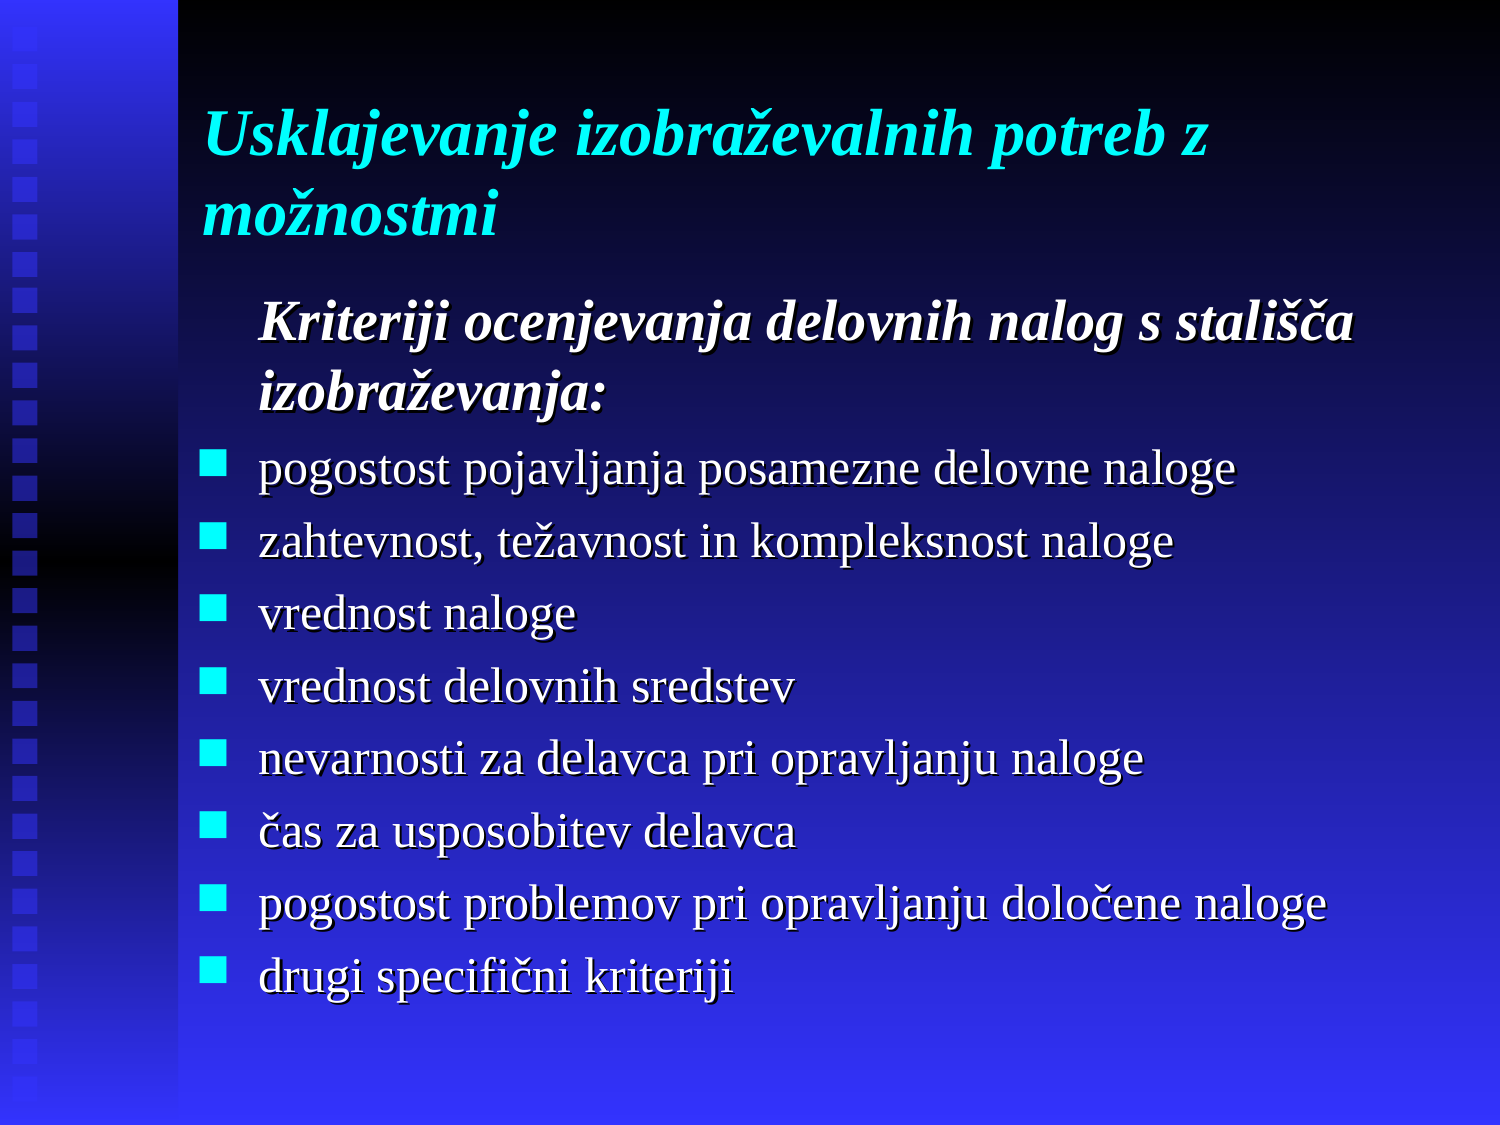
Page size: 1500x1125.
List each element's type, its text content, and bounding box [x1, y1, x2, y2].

list Kriteriji ocenjevanja delovnih nalog s stališča izobraževanja: pogostost pojavljanja posamezne delovne naloge zahtevnost, težavnost in kompleksnost naloge vrednost naloge vrednost delovnih sredstev nevarnosti za delavca pri opravljanju naloge čas za usposobitev delavca pogostost problemov pri opravljanju določene naloge drugi specifični kriteriji [187, 275, 1476, 1026]
title Usklajevanje izobraževalnih potreb z možnostmi [187, 81, 1500, 257]
